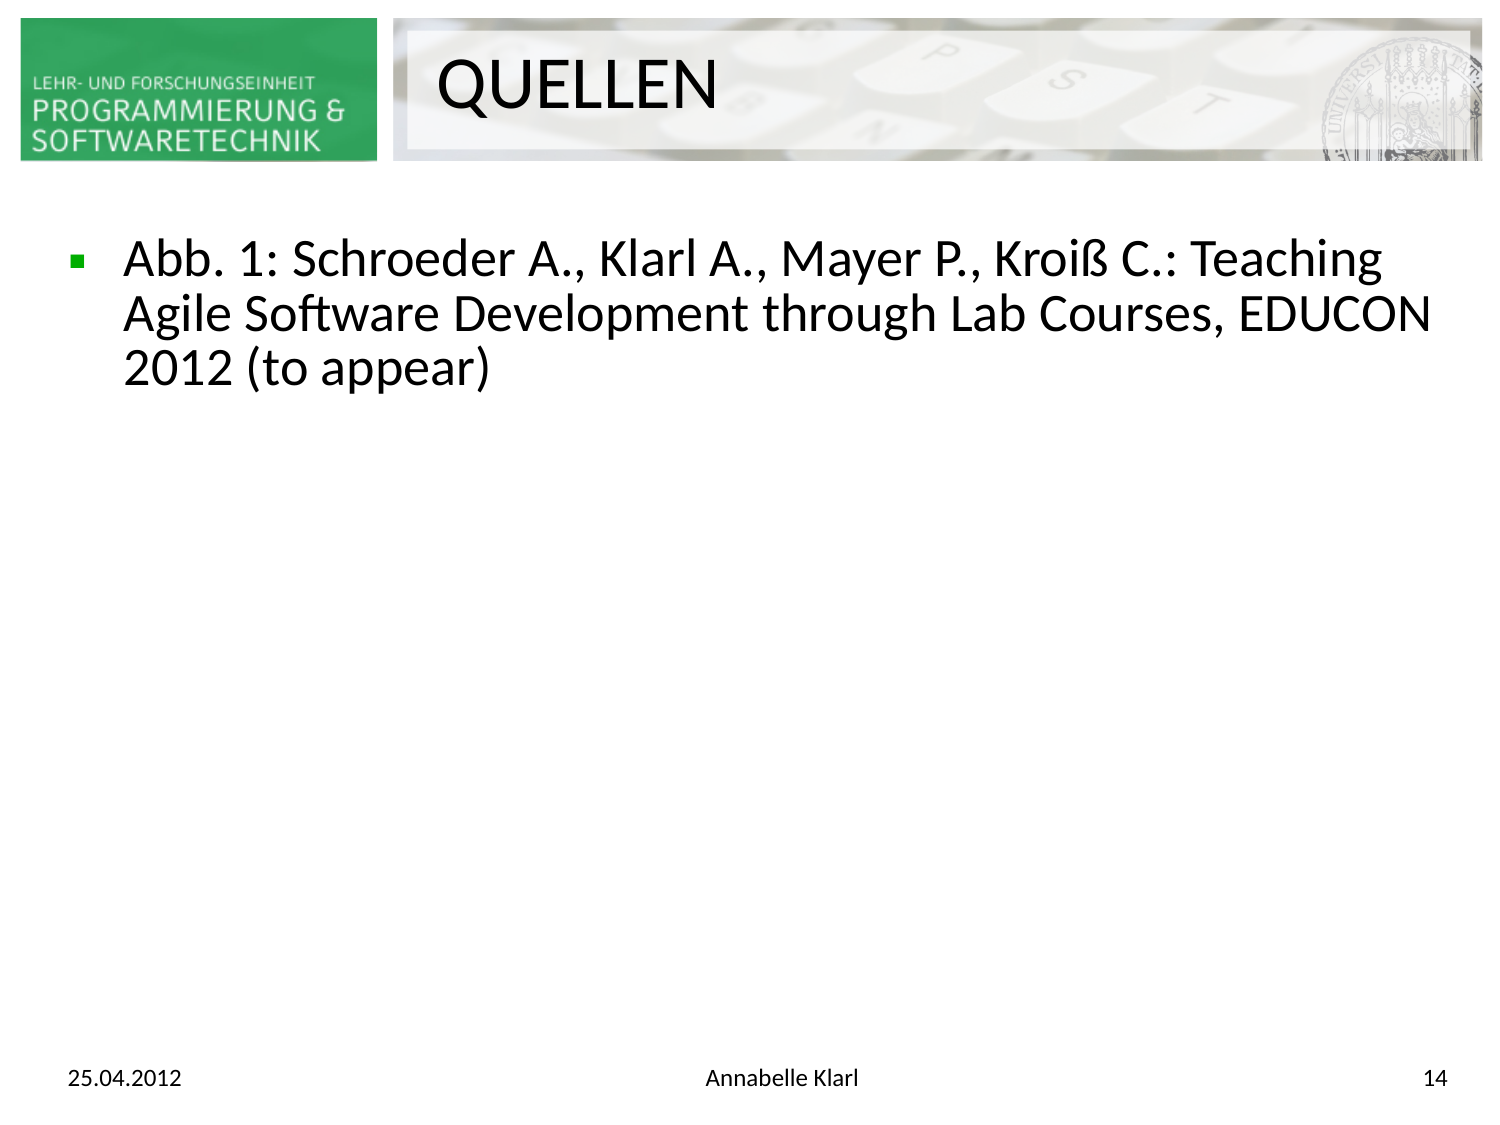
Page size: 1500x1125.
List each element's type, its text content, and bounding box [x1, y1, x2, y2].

picture [20, 18, 240, 162]
list Abb. 1: Schroeder A., Klarl A., Mayer P., Kroiß C.: Teaching Agile Software Development through Lab Courses, EDUCON 2012 (to appear) [52, 236, 1447, 1006]
title QUELLEN [407, 30, 1471, 150]
